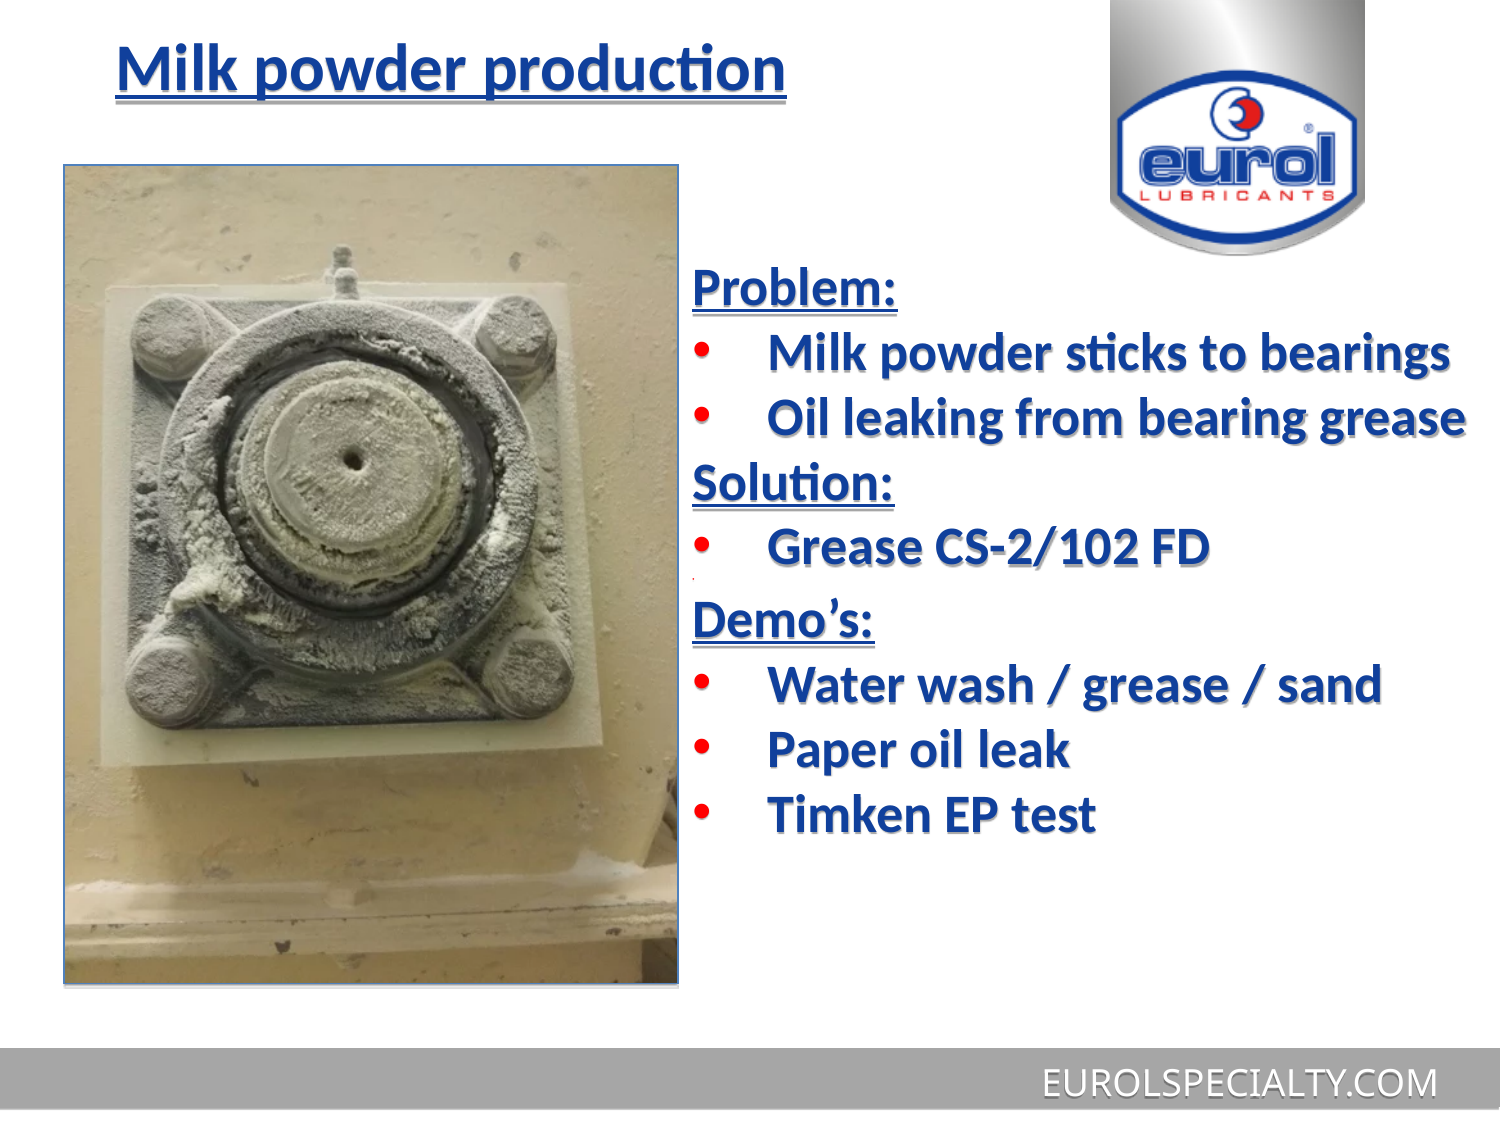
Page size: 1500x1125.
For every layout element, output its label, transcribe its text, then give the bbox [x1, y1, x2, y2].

picture [64, 165, 678, 983]
text_box Problem: Milk powder sticks to bearings Oil leaking from bearing grease Solution: Grease CS-2/102 FD Demo’s: Water wash / grease / sand Paper oil leak Timken EP test [677, 243, 1500, 857]
text_box Milk powder production [100, 16, 1164, 112]
